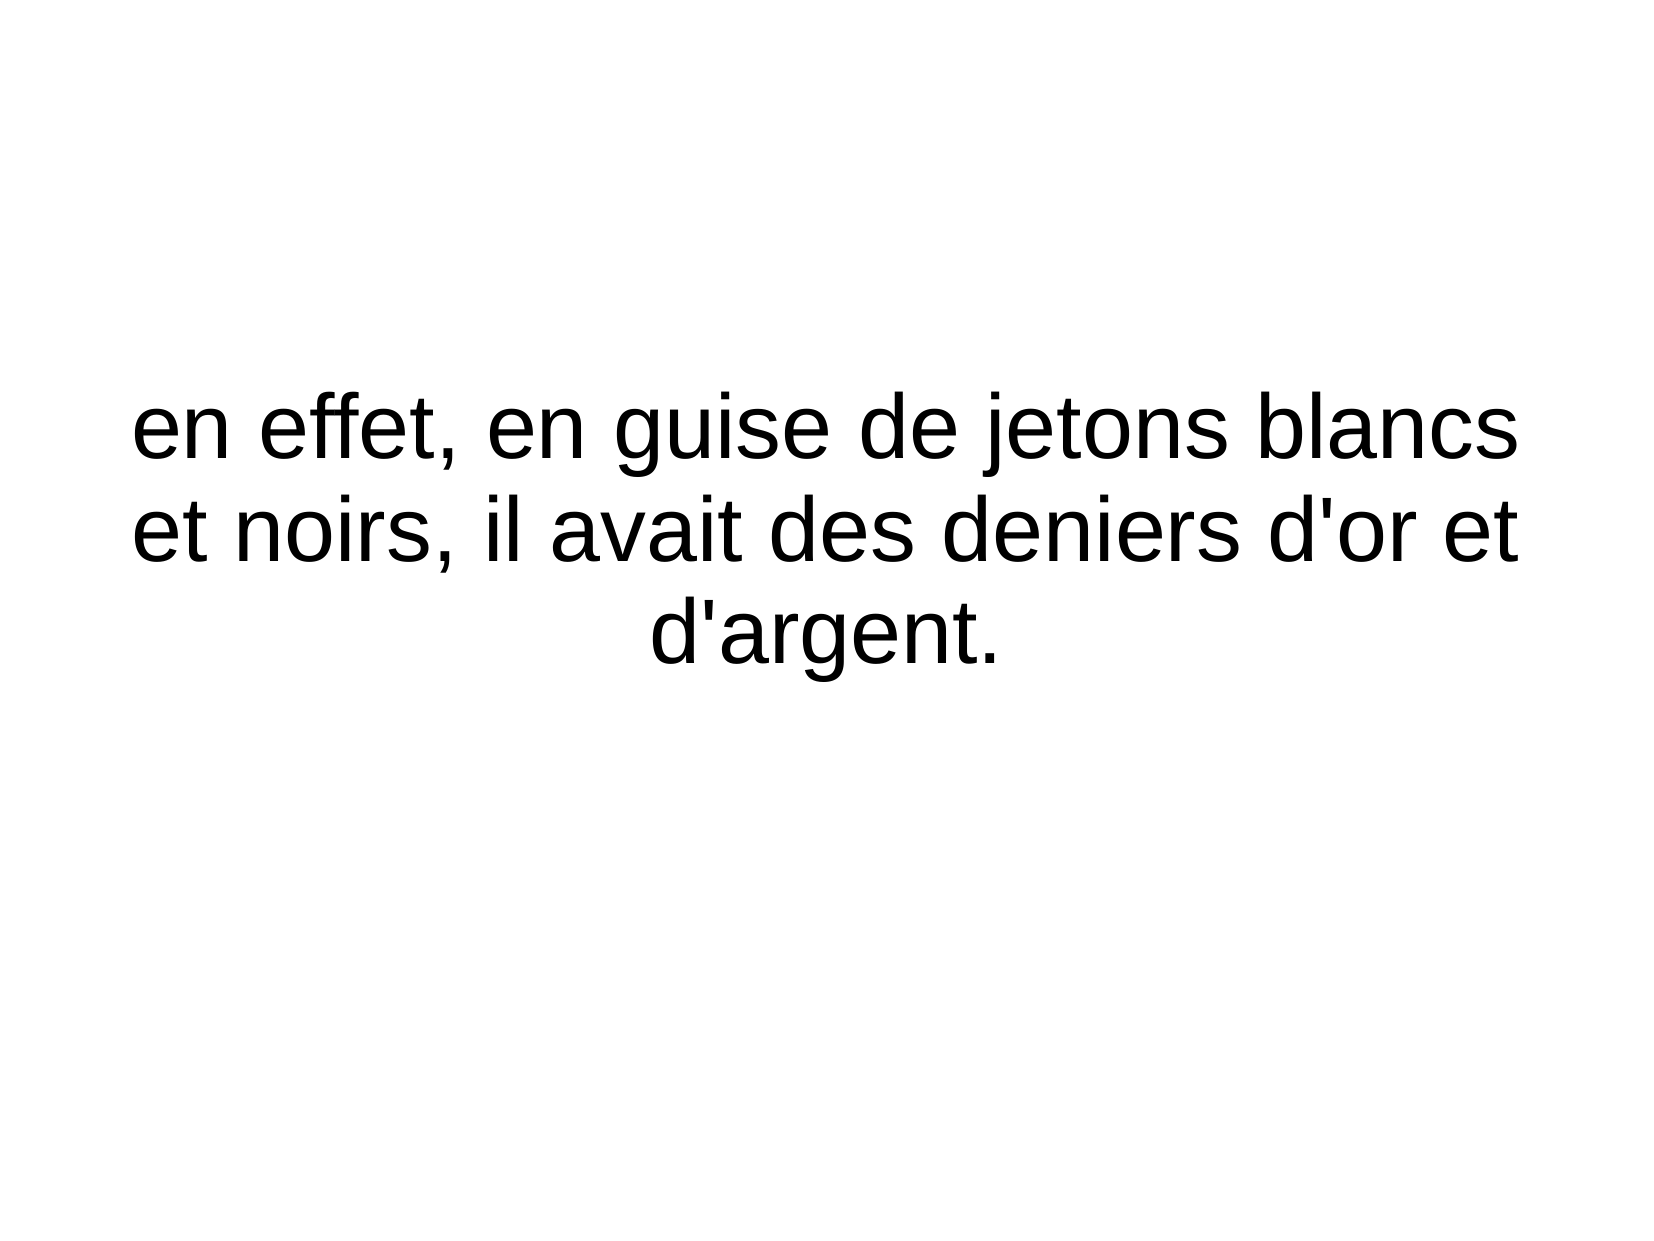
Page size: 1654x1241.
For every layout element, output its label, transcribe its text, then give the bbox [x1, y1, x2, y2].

subtitle en effet, en guise de jetons blancs et noirs, il avait des deniers d'or et d'argent. [82, 49, 1571, 1010]
